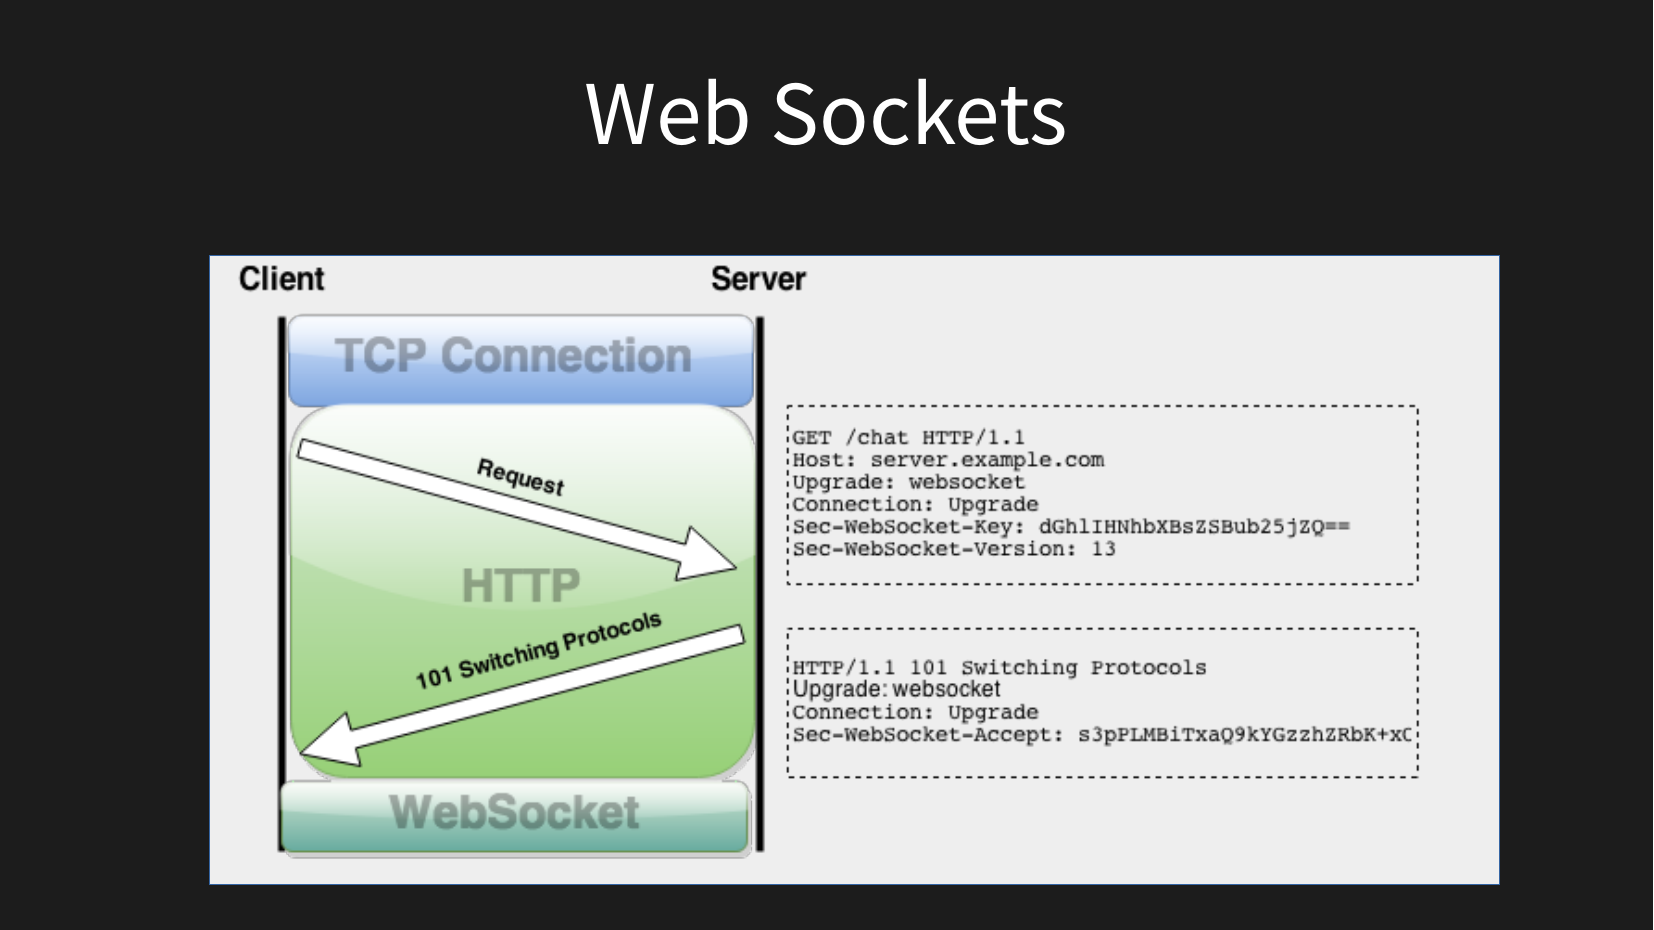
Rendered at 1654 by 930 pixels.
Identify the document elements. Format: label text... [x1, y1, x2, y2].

text_box [209, 255, 1500, 885]
picture [224, 257, 1421, 864]
title Web Sockets [0, 0, 1653, 228]
